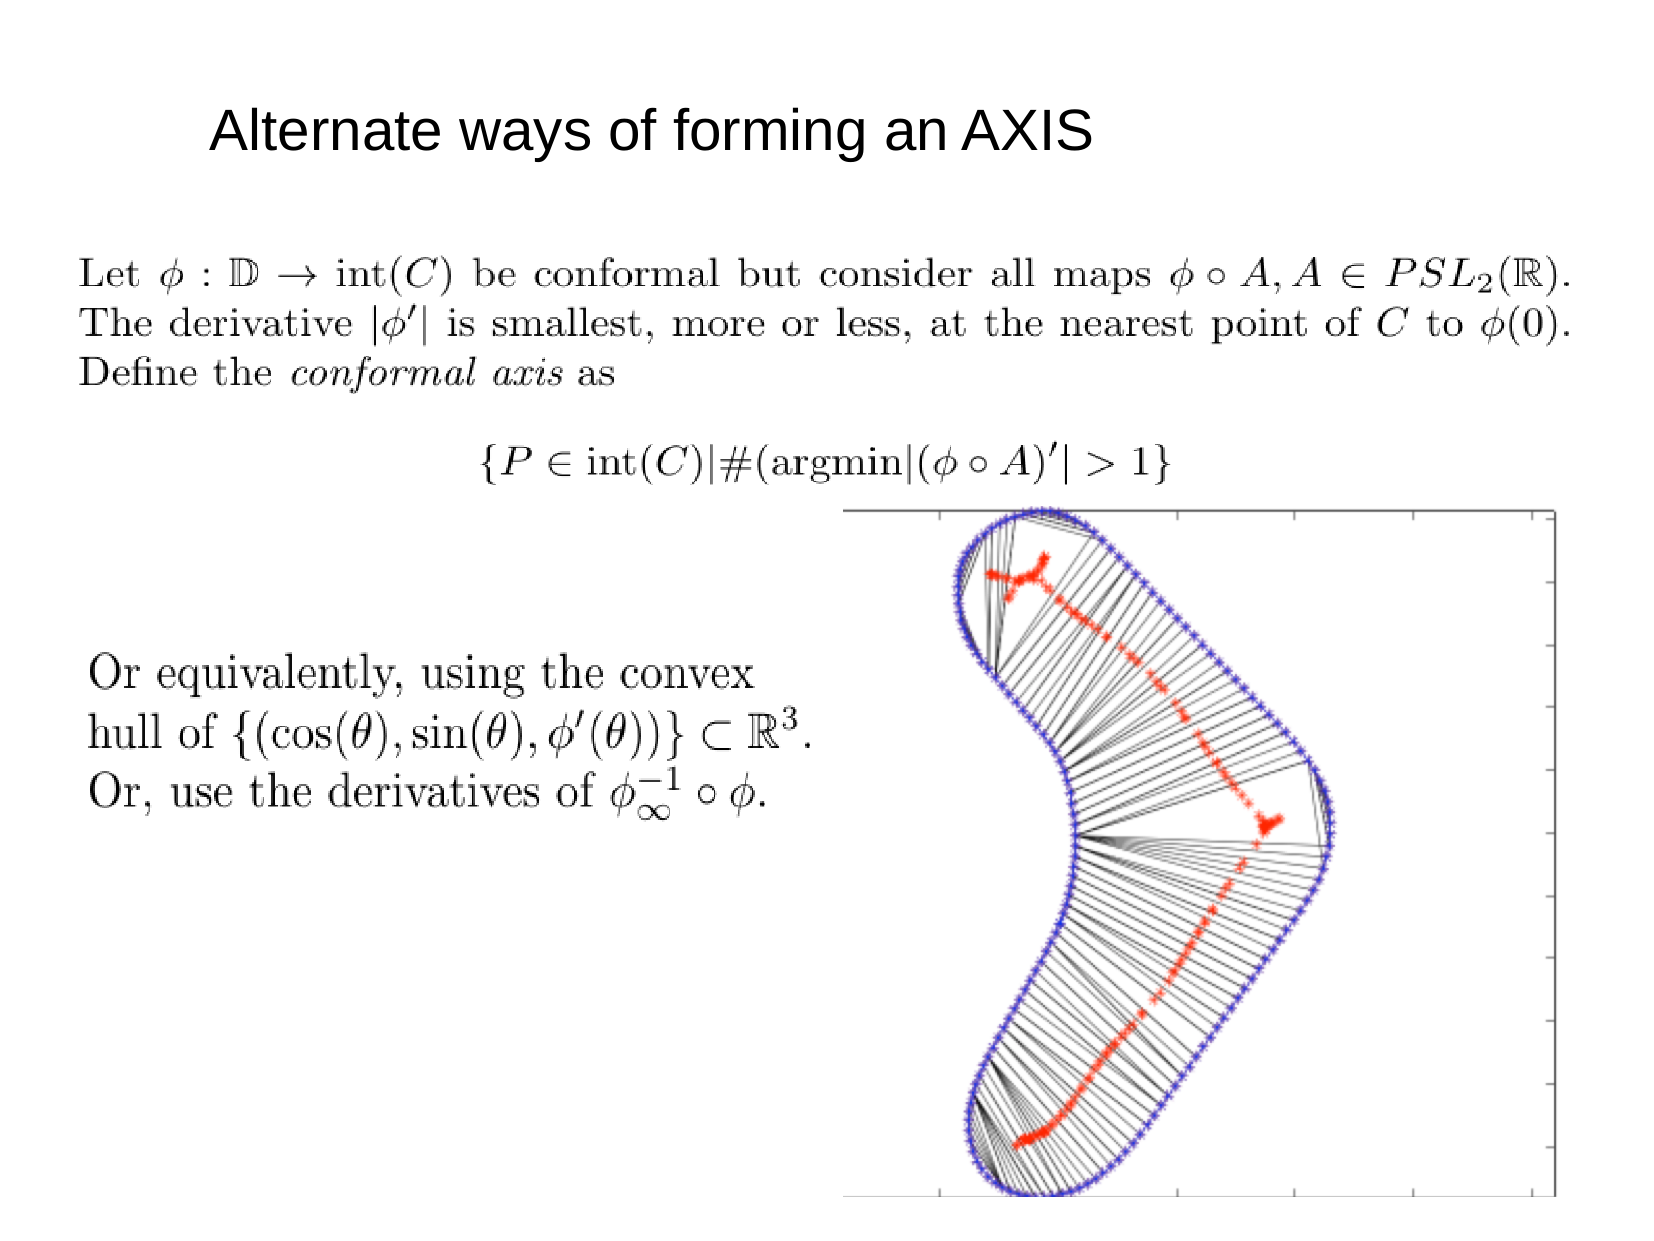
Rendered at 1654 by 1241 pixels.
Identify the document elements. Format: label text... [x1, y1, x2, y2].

text_box Alternate ways of forming an AXIS [195, 90, 1546, 170]
picture [60, 614, 841, 856]
picture [41, 232, 1600, 1197]
